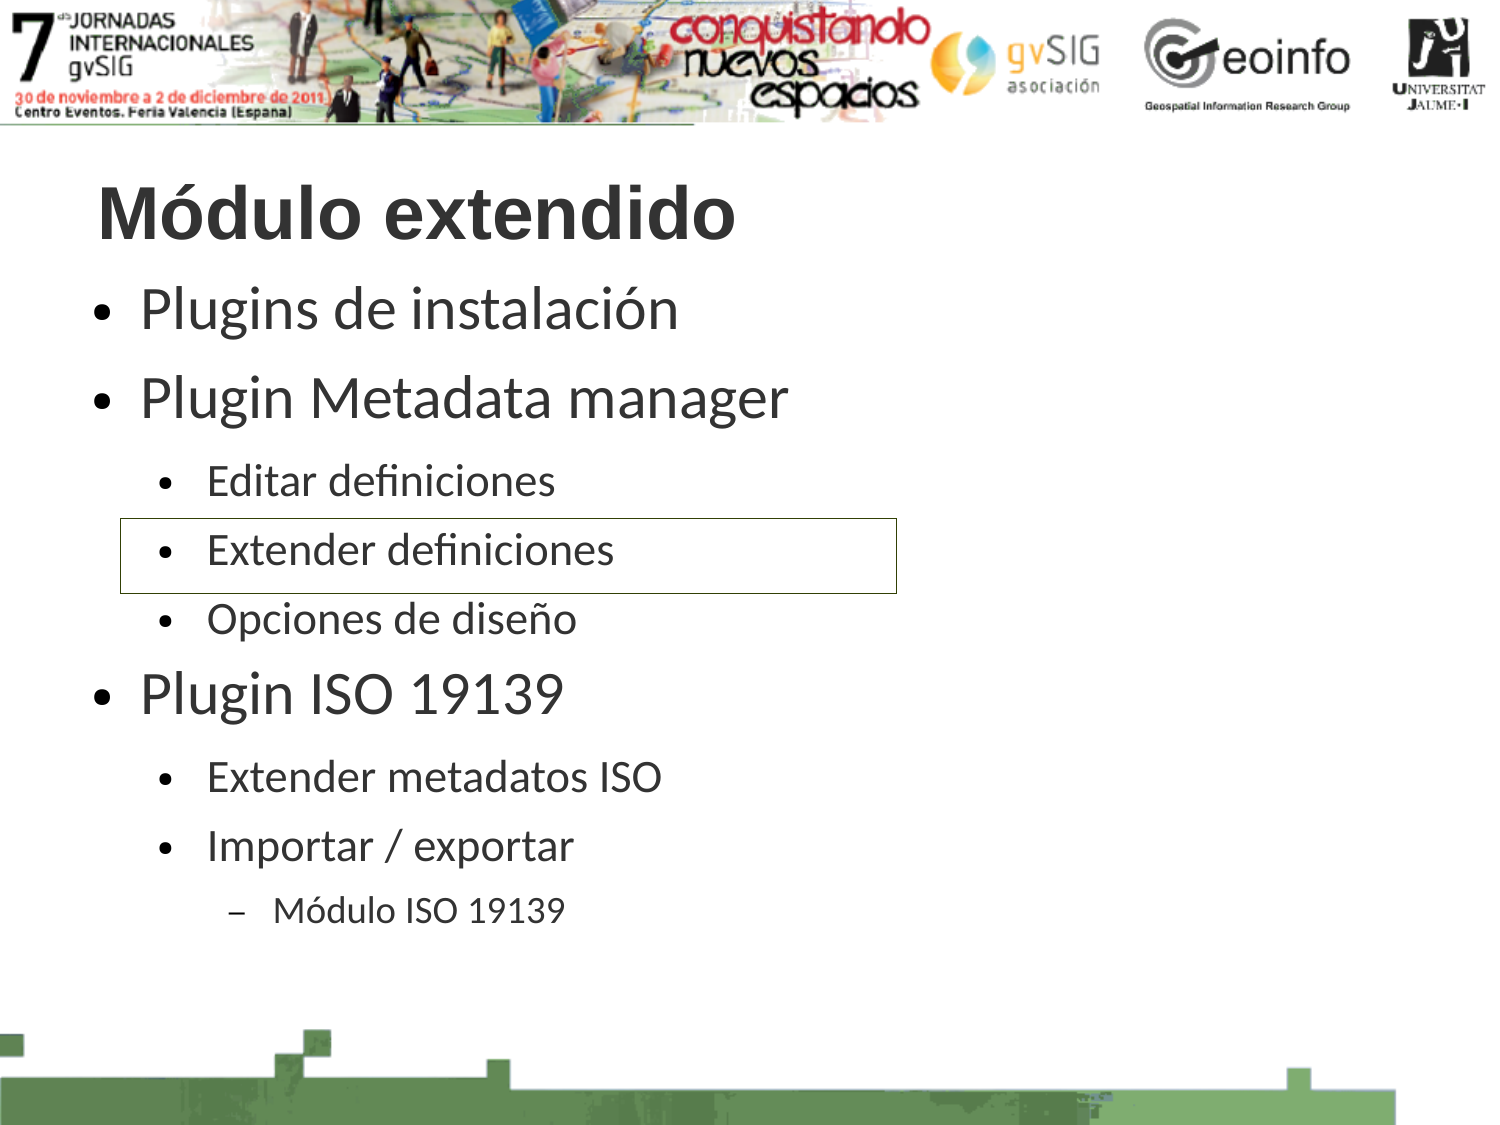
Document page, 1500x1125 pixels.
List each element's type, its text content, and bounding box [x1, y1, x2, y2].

picture [0, 0, 1500, 1125]
list Plugins de instalación Plugin Metadata manager Editar definiciones Extender definiciones Opciones de diseño Plugin ISO 19139 Extender metadatos ISO Importar / exportar Módulo ISO 19139 [75, 282, 1351, 938]
title Módulo extendido [97, 155, 1401, 273]
